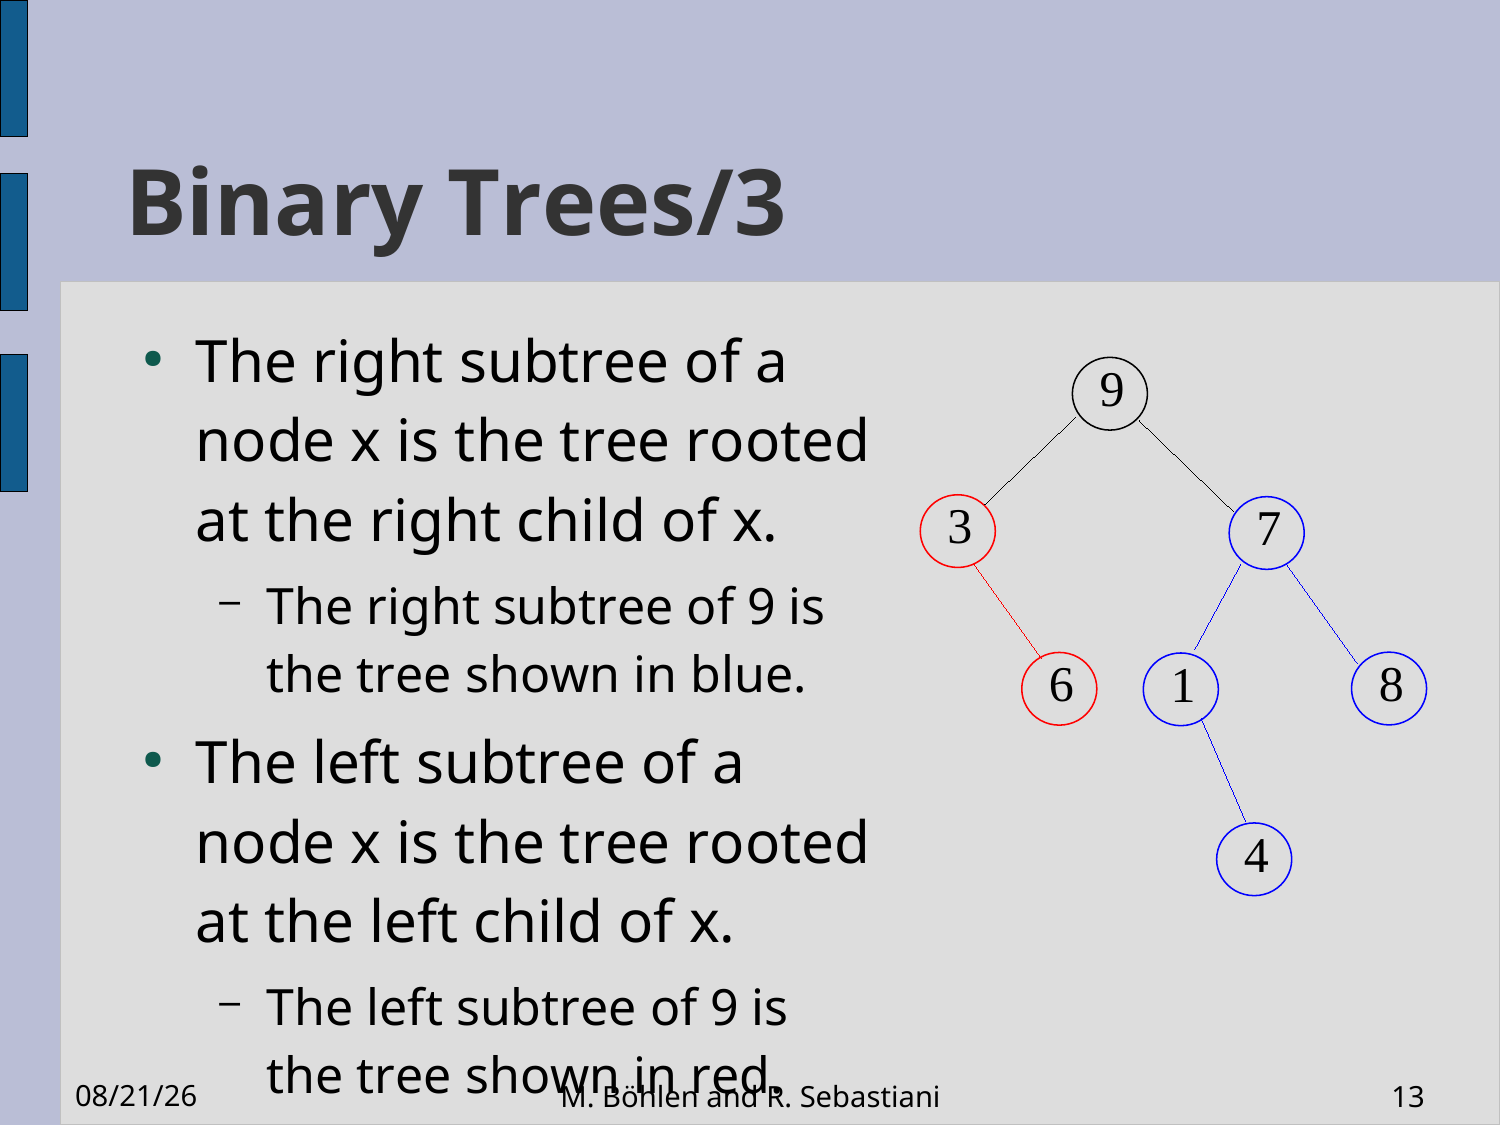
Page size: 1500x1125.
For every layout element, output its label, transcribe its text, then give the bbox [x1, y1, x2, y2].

text_box 8 [1363, 649, 1419, 720]
list The right subtree of a node x is the tree rooted at the right child of x. The right subtree of 9 is the tree shown in blue. The left subtree of a node x is the tree rooted at the left child of x. The left subtree of 9 is the tree shown in red. [110, 312, 890, 1037]
text_box 1 [1155, 649, 1211, 721]
text_box 7 [1241, 493, 1297, 565]
text_box 3 [932, 491, 988, 563]
text_box 9 [1084, 354, 1140, 425]
title Binary Trees/3 [110, 67, 1392, 271]
text_box 6 [1034, 649, 1089, 721]
text_box 4 [1229, 819, 1284, 891]
